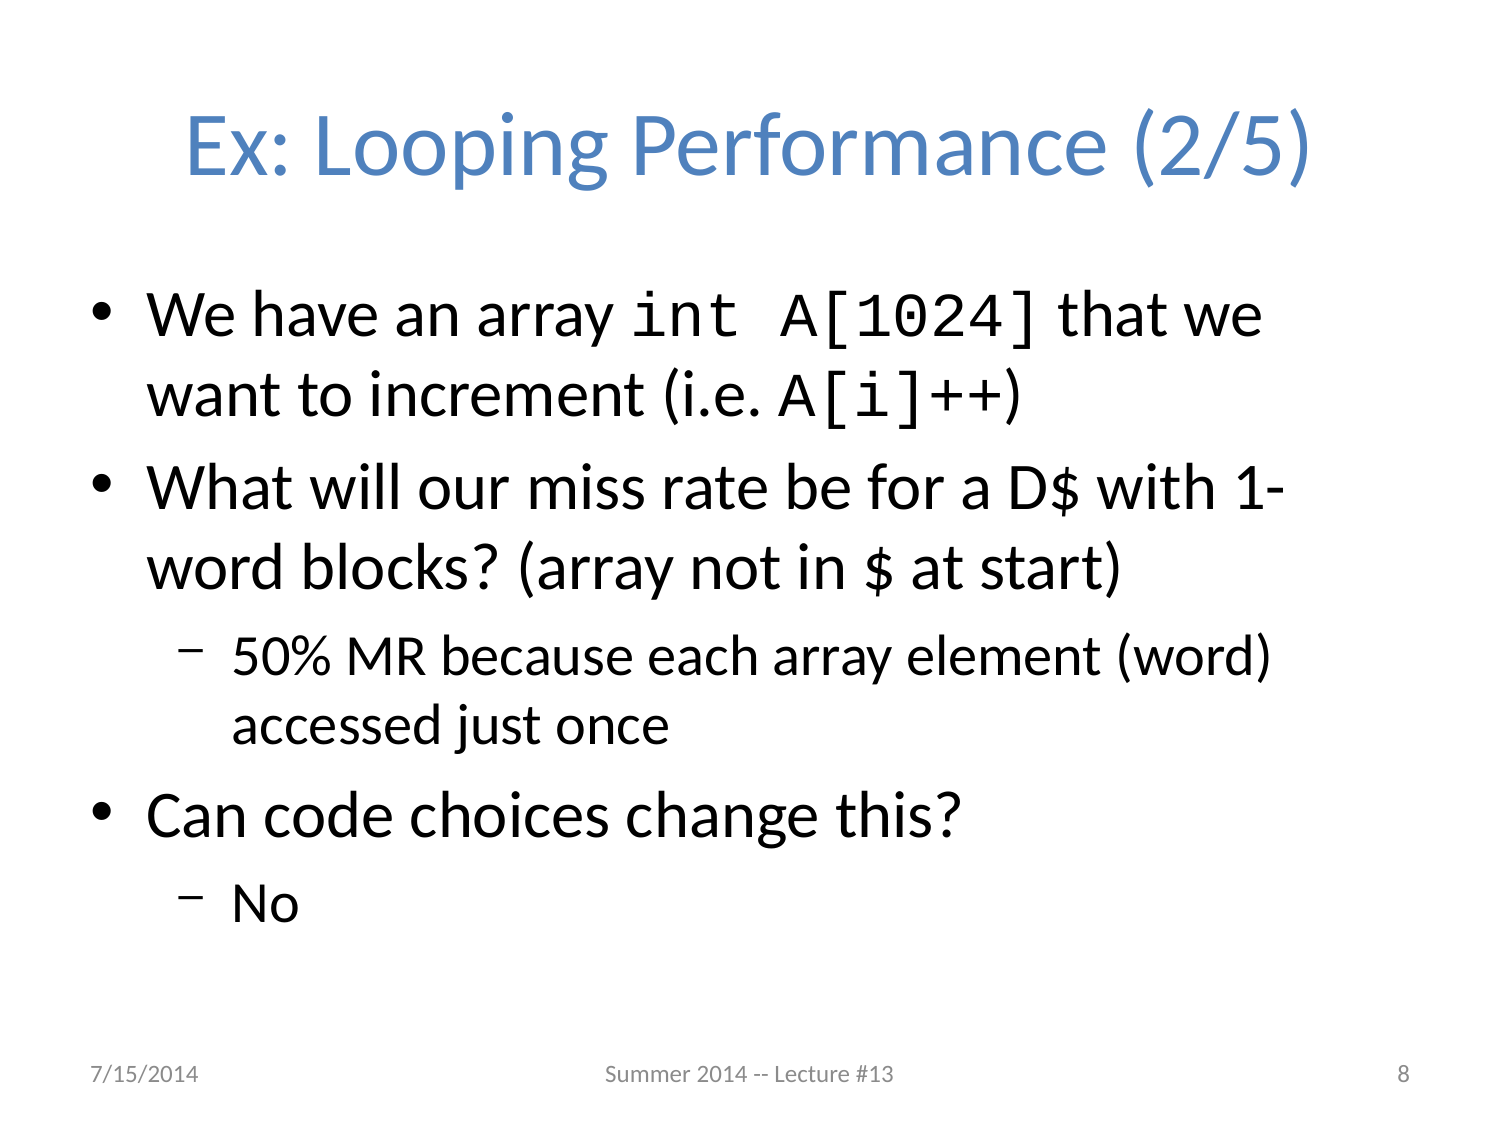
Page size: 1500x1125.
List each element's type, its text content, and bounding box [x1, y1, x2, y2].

footer Summer 2014 -- Lecture #13 [512, 1042, 988, 1103]
slide_number 7/15/2014 [75, 1042, 425, 1103]
list We have an array int A[1024] that we want to increment (i.e. A[i]++) What will our miss rate be for a D$ with 1-word blocks? (array not in $ at start) 50% MR because each array element (word) accessed just once Can code choices change this? No [75, 262, 1425, 1073]
title Ex: Looping Performance (2/5) [75, 45, 1425, 233]
slide_number <number> [1074, 1042, 1425, 1103]
